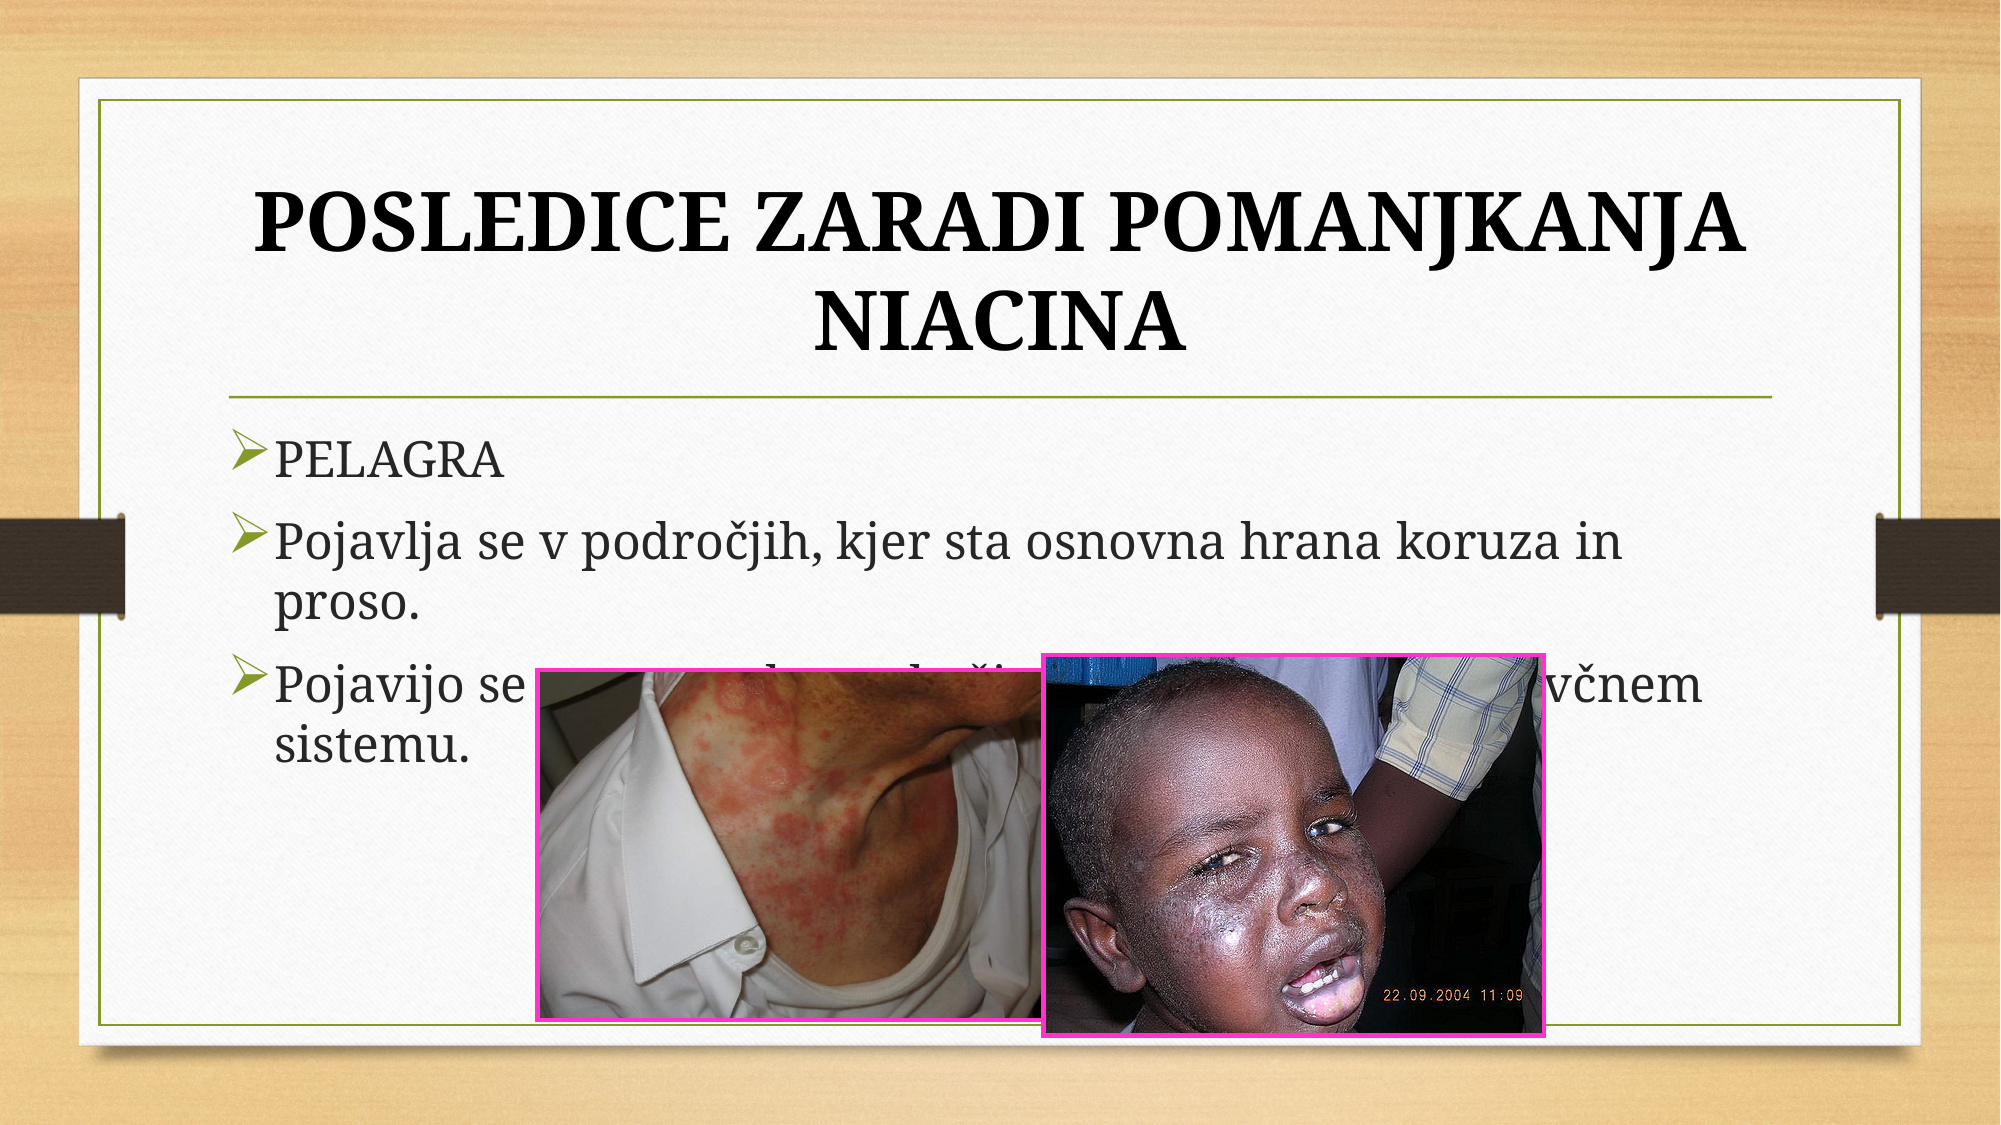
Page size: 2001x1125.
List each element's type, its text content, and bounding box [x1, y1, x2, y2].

list PELAGRA Pojavlja se v področjih, kjer sta osnovna hrana koruza in proso. Pojavijo se spremembe na koži, na prebavilih in na živčnem sistemu. [212, 419, 1788, 964]
title POSLEDICE ZARADI POMANJKANJA NIACINA [212, 161, 1788, 375]
picture [0, 0, 2001, 1125]
